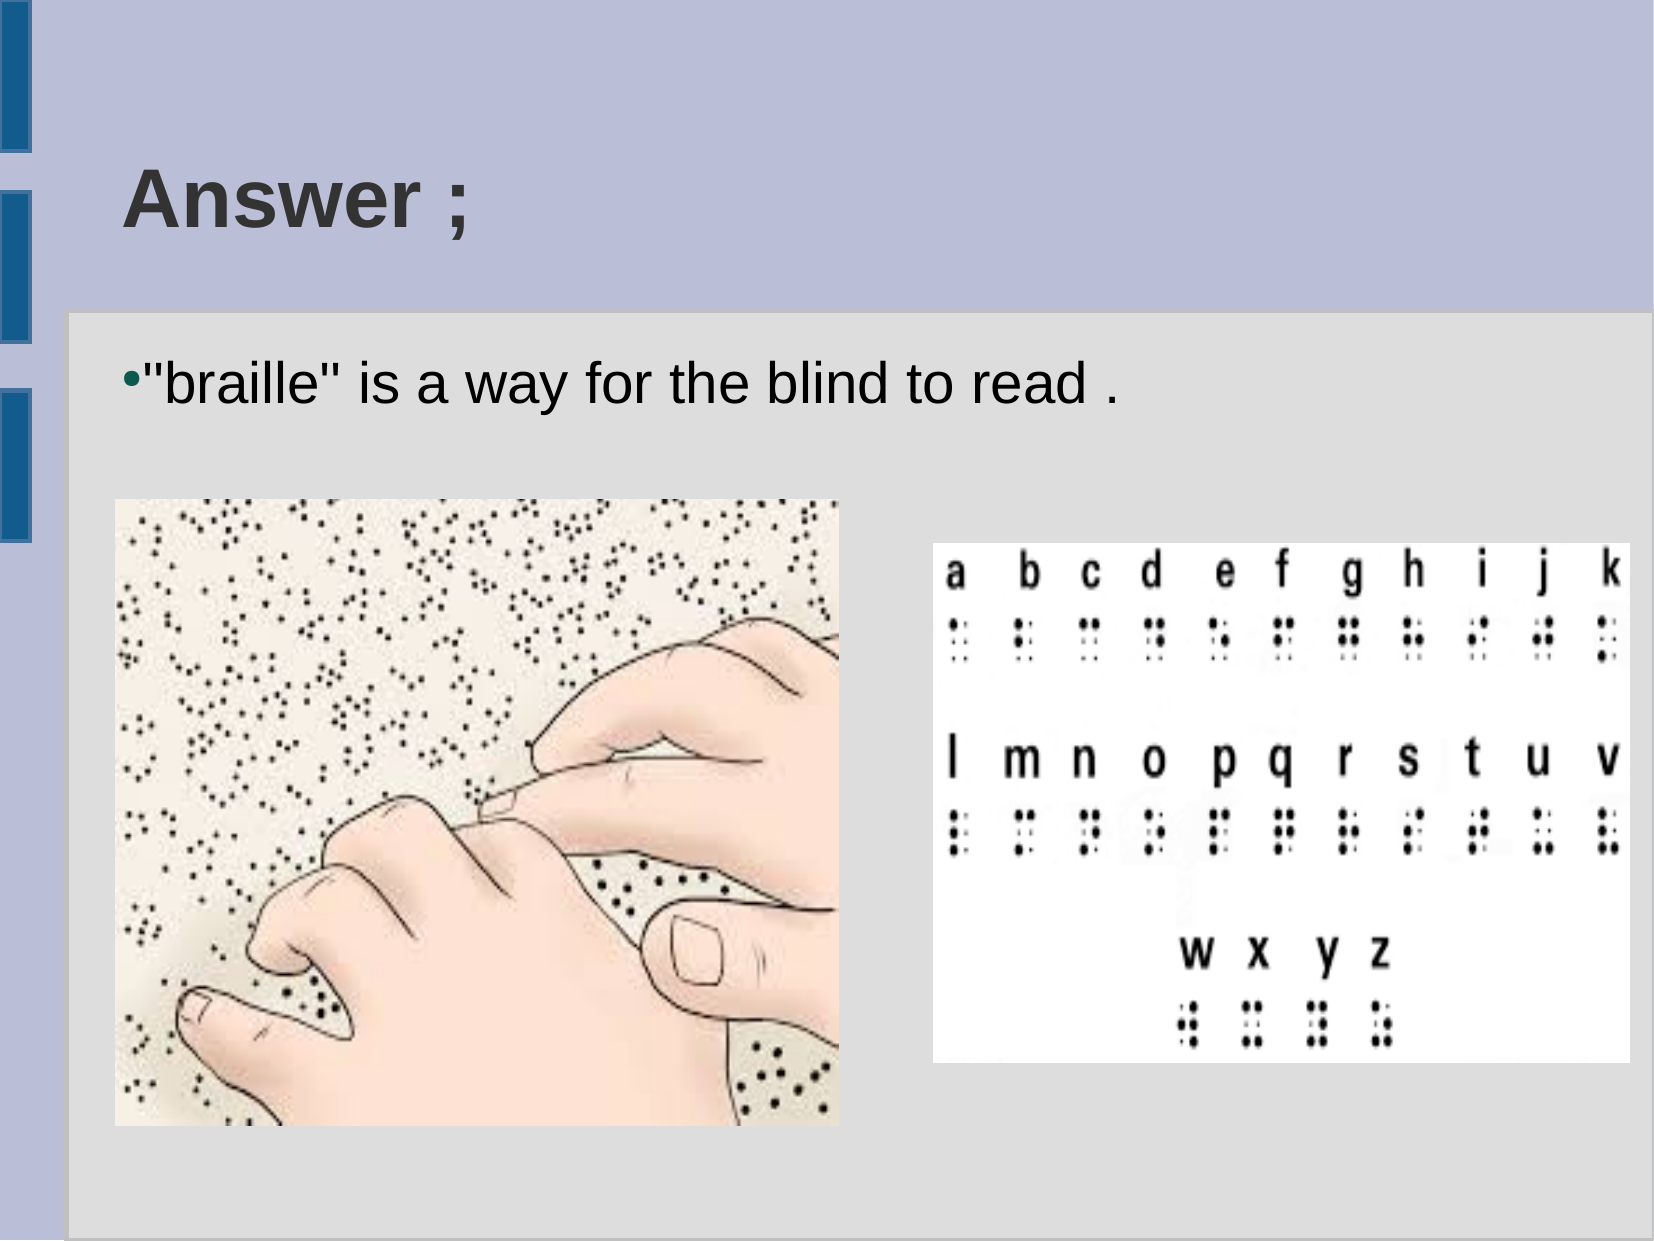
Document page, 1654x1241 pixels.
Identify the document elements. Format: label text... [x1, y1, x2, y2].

picture [115, 499, 839, 1127]
list ''braille'' is a way for the blind to read . [121, 344, 1534, 1127]
title Answer ; [121, 91, 1534, 299]
picture [933, 543, 1630, 1063]
